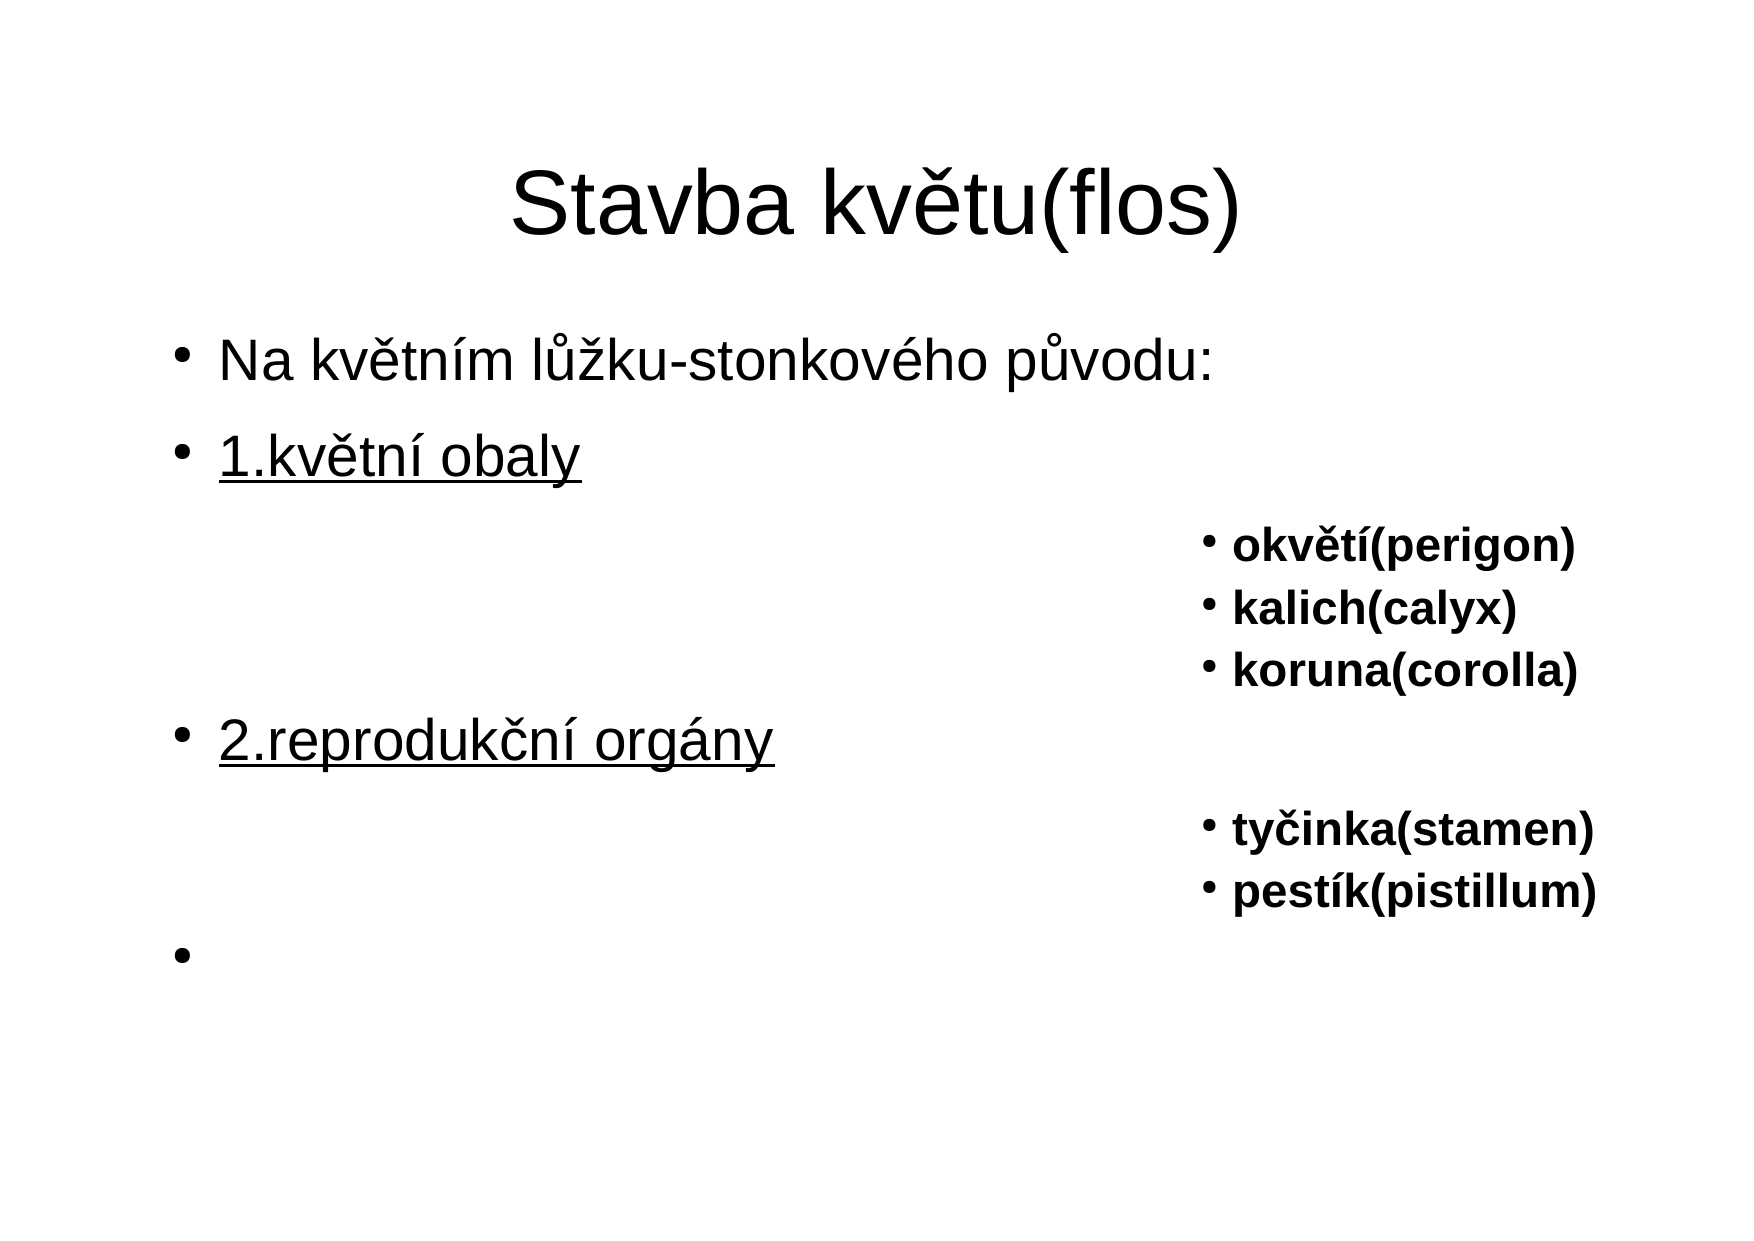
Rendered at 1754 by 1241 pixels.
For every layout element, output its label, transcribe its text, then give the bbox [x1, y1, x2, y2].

title Stavba květu(flos) [140, 111, 1614, 284]
list Na květním lůžku-stonkového původu: 1.květní obaly okvětí(perigon) kalich(calyx) koruna(corolla) 2.reprodukční orgány tyčinka(stamen) pestík(pistillum) [140, 321, 1614, 1167]
